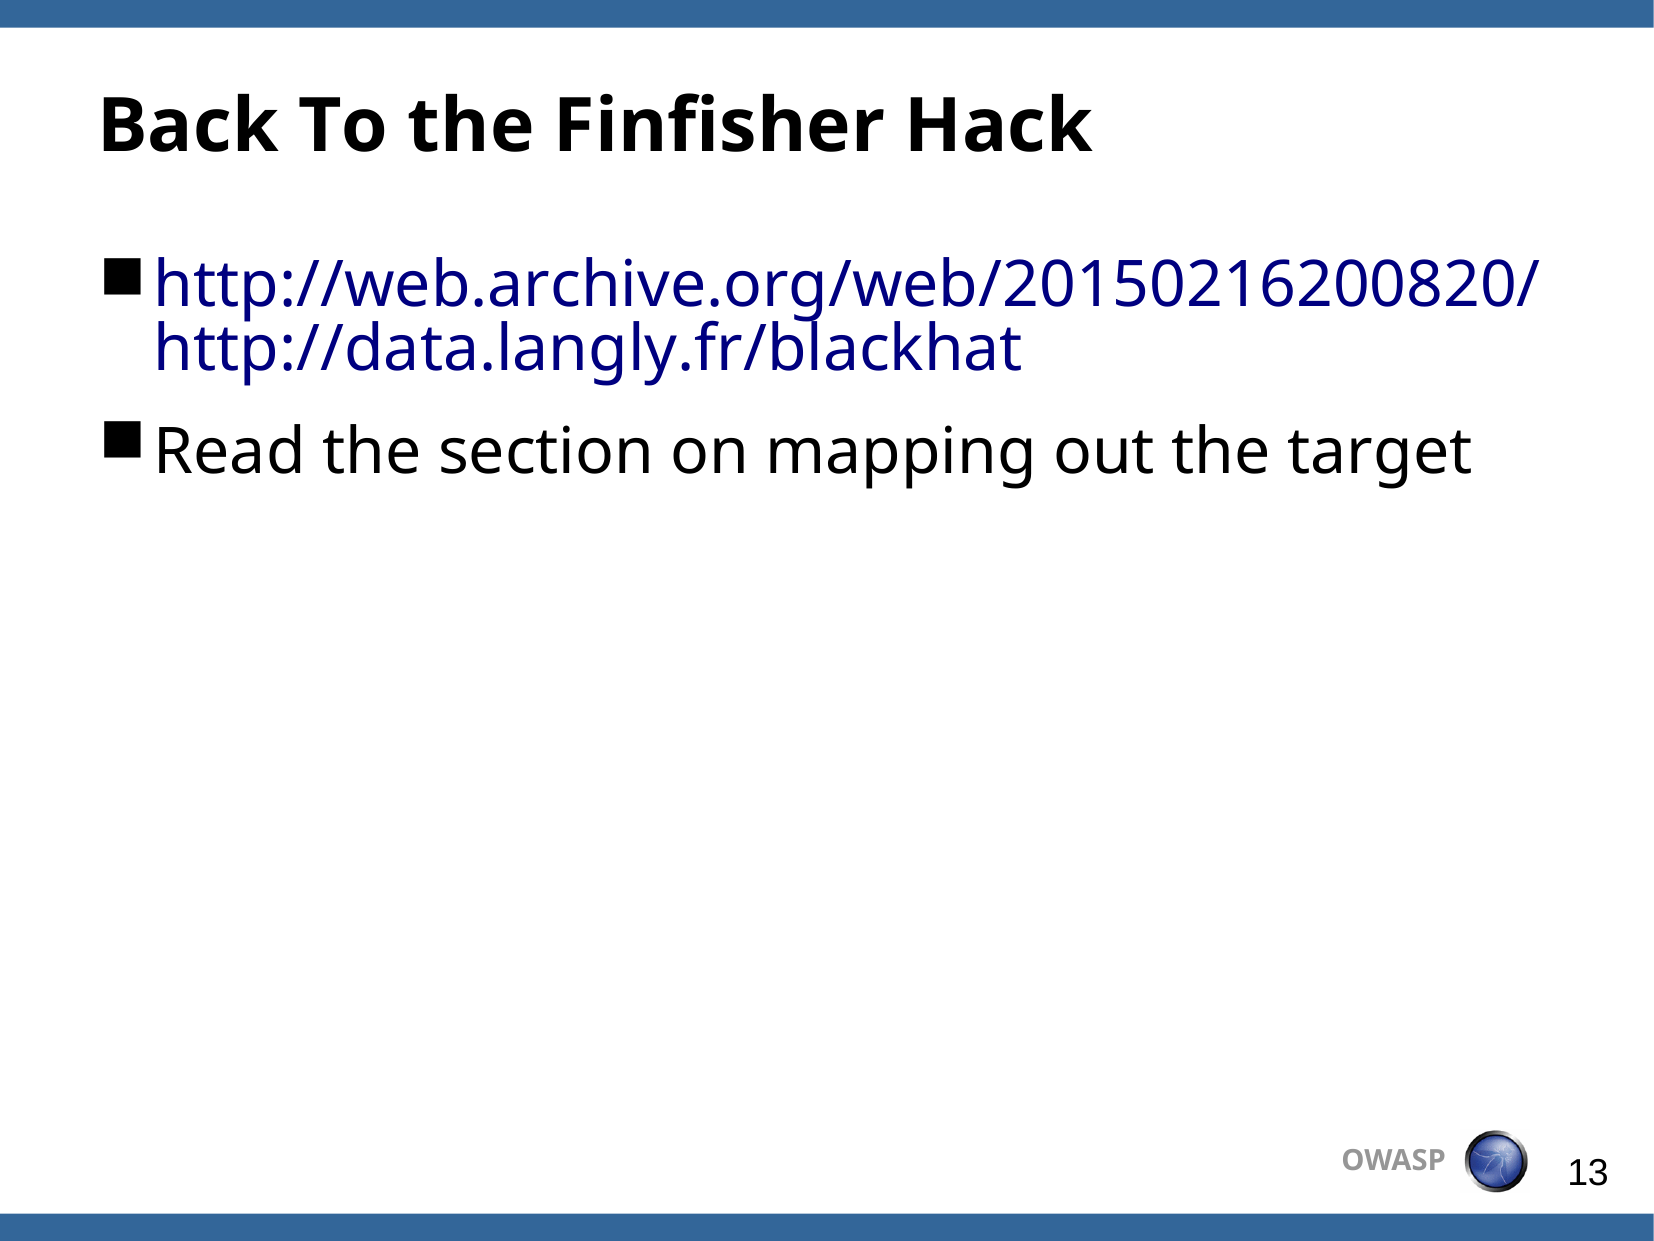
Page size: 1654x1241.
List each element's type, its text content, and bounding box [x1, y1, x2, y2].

list http://web.archive.org/web/20150216200820/http://data.langly.fr/blackhat Read the section on mapping out the target [82, 234, 1571, 1108]
title Back To the Finfisher Hack [82, 35, 1571, 207]
picture [1460, 1129, 1530, 1193]
